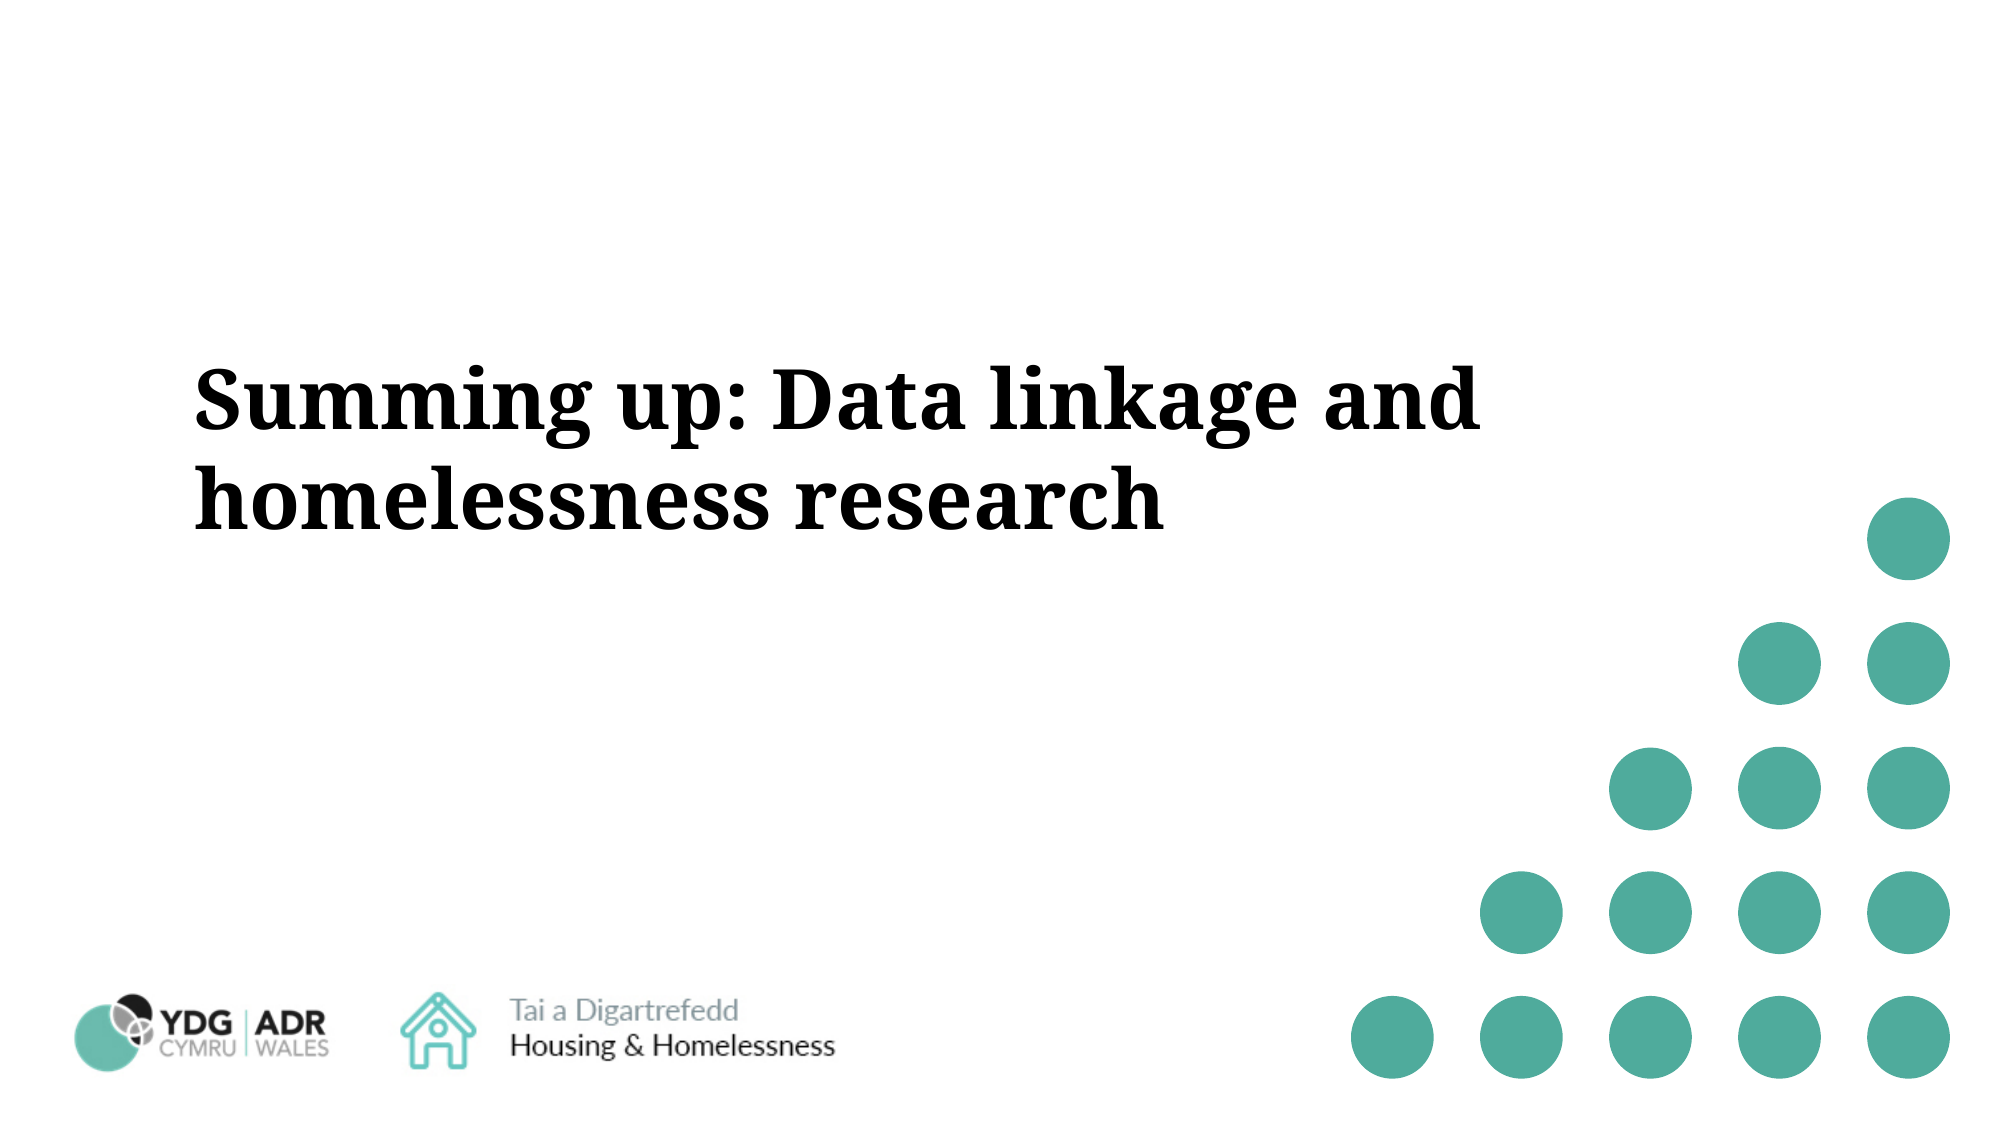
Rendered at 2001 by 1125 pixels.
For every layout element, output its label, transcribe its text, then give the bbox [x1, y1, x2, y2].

picture [60, 983, 852, 1082]
text_box [1738, 622, 1821, 705]
text_box [1609, 995, 1692, 1079]
text_box [1867, 995, 1950, 1079]
text_box [1738, 746, 1821, 830]
text_box [1480, 995, 1563, 1079]
text_box [1867, 497, 1950, 581]
text_box [1867, 746, 1950, 830]
text_box [1867, 871, 1950, 955]
text_box Summing up: Data linkage and homelessness research [179, 338, 1658, 556]
text_box [1738, 995, 1821, 1079]
text_box [1351, 995, 1434, 1079]
text_box [1609, 747, 1692, 831]
text_box [1480, 871, 1563, 955]
text_box [1867, 622, 1950, 705]
text_box [1609, 871, 1692, 955]
text_box [1738, 871, 1821, 955]
